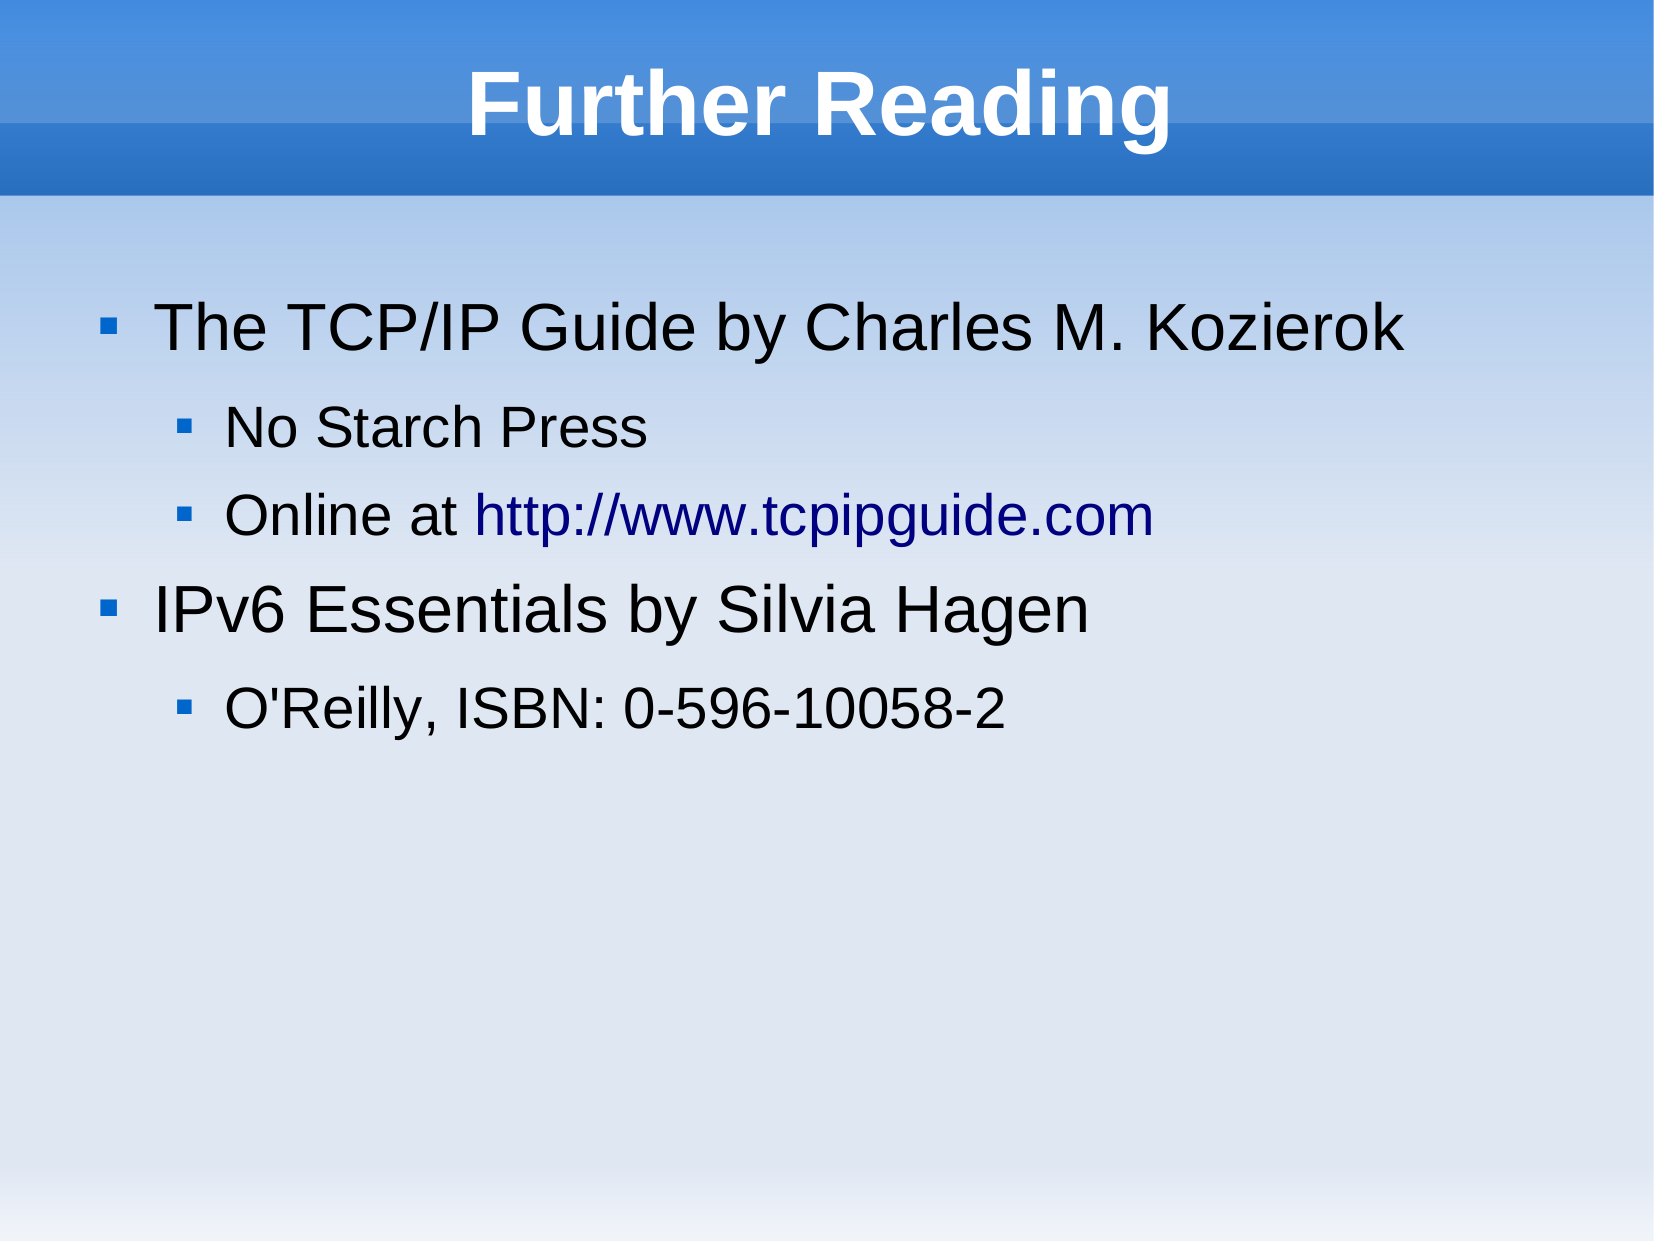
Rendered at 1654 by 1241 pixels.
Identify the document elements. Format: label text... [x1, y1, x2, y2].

title Further Reading [76, 0, 1565, 208]
picture [0, 0, 1654, 1241]
list The TCP/IP Guide by Charles M. Kozierok No Starch Press Online at http://www.tcpipguide.com IPv6 Essentials by Silvia Hagen O'Reilly, ISBN: 0-596-10058-2 [82, 290, 1571, 1109]
